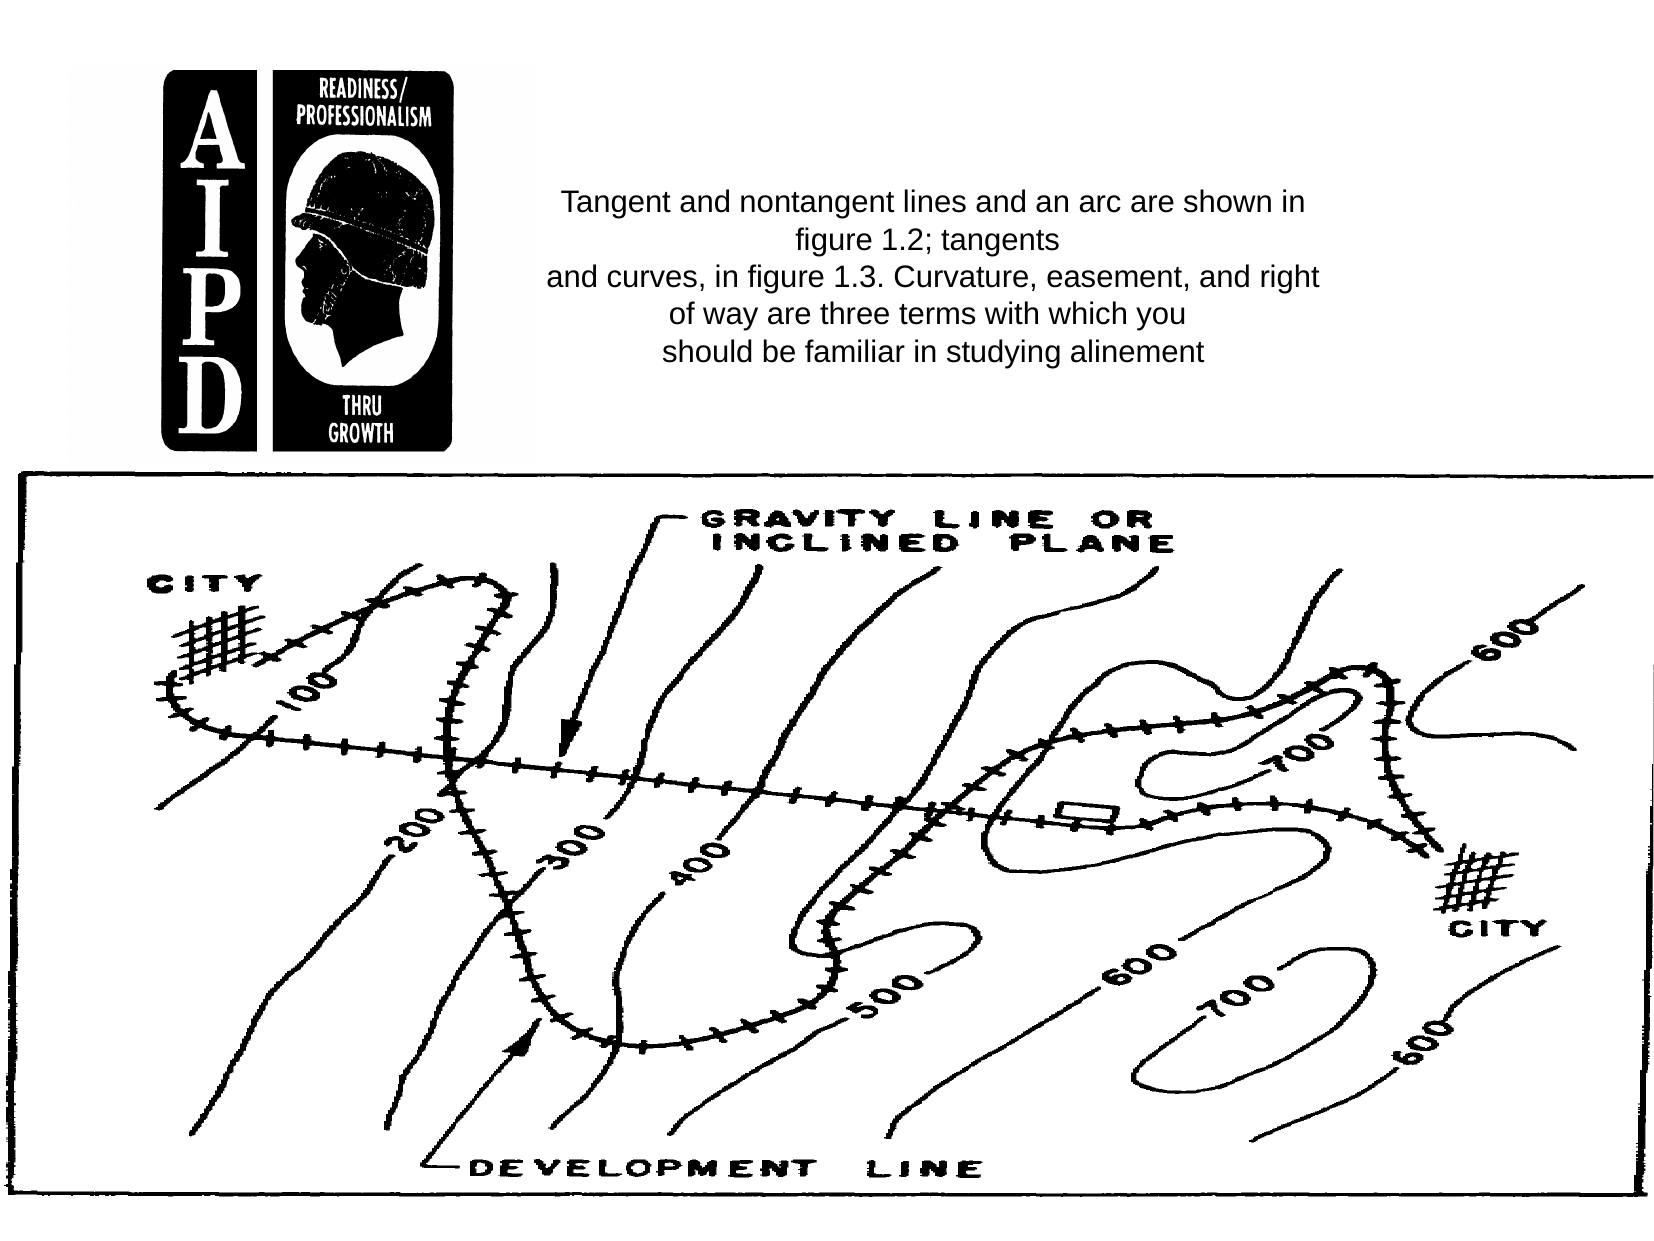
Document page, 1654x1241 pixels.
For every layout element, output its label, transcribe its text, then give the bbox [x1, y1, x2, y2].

text_box Tangent and nontangent lines and an arc are shown in figure 1.2; tangents and curves, in figure 1.3. Curvature, easement, and right of way are three terms with which you should be familiar in studying alinement [514, 174, 1342, 376]
picture [0, 68, 1654, 1203]
